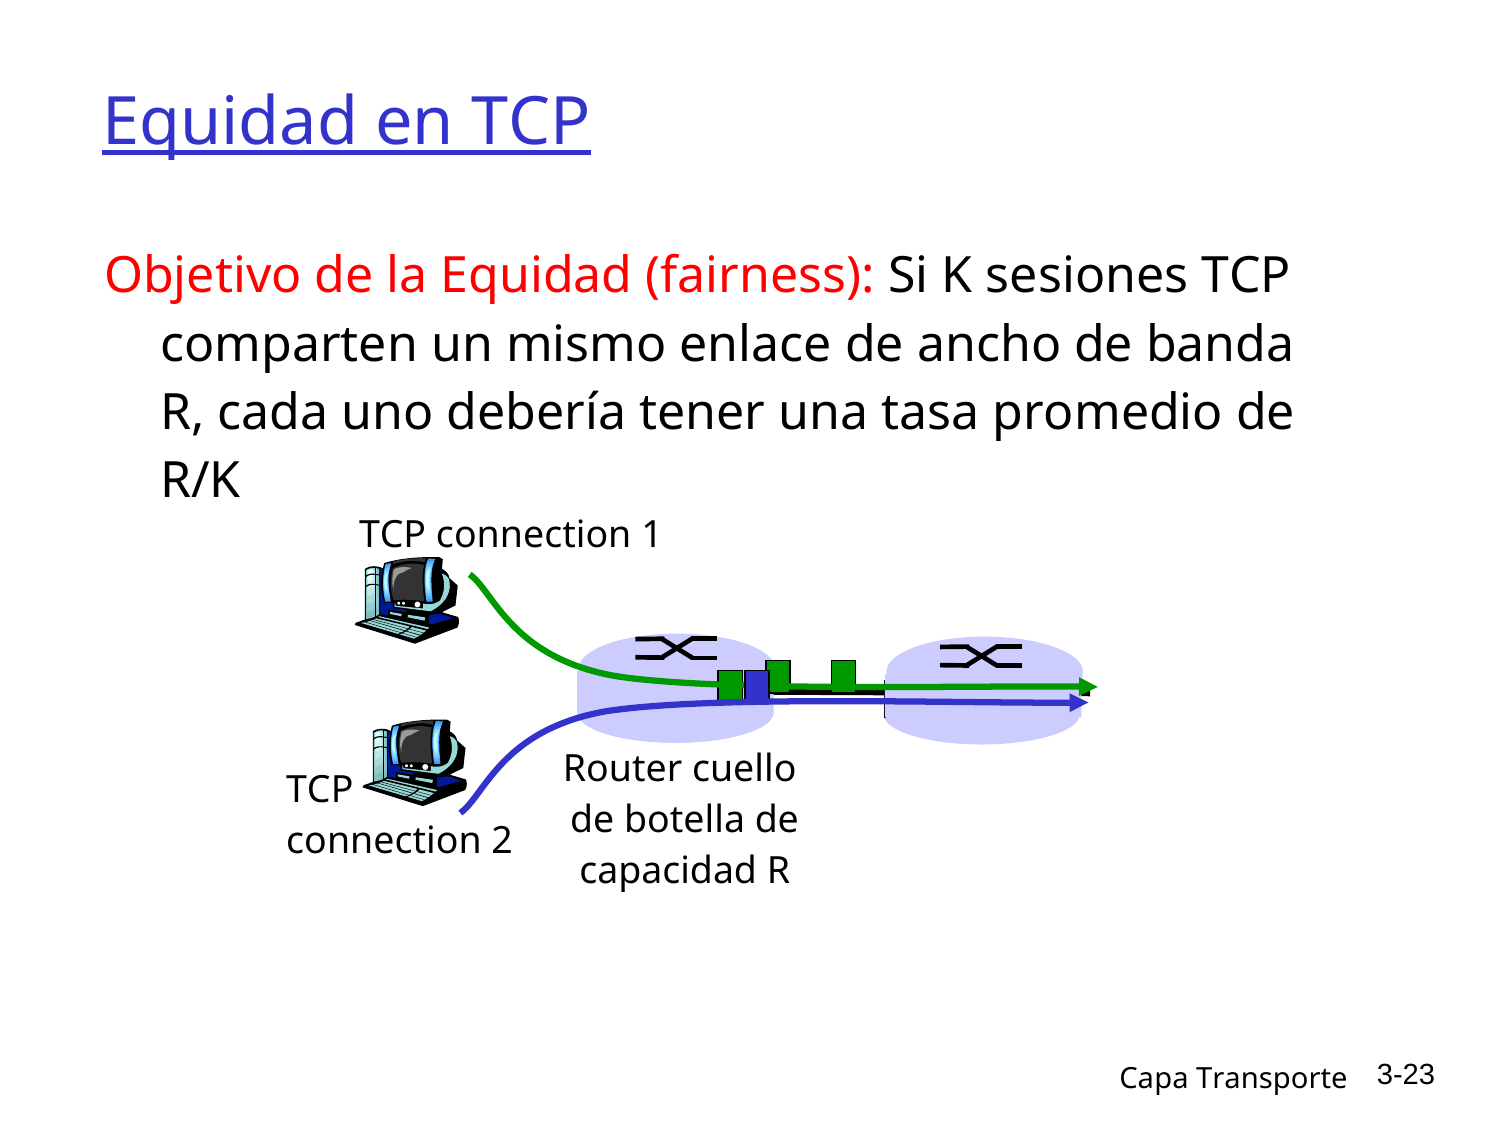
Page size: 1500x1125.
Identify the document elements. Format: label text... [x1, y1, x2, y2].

text_box TCP connection 1 [344, 499, 679, 567]
text_box TCP connection 2 [271, 754, 529, 873]
text_box [884, 690, 1078, 699]
text_box Router cuello de botella de capacidad R [548, 734, 822, 903]
text_box [577, 636, 790, 714]
text_box [831, 660, 856, 683]
text_box [641, 633, 713, 644]
text_box [883, 705, 1082, 745]
list Objetivo de la Equidad (fairness): Si K sesiones TCP comparten un mismo enlace de ancho de banda R, cada uno debería tener una tasa promedio de R/K [89, 231, 1340, 592]
text_box [581, 705, 774, 734]
picture [362, 718, 469, 754]
picture [354, 567, 461, 644]
title Equidad en TCP [87, 24, 1363, 213]
text_box [884, 636, 1084, 683]
text_box [831, 690, 856, 694]
